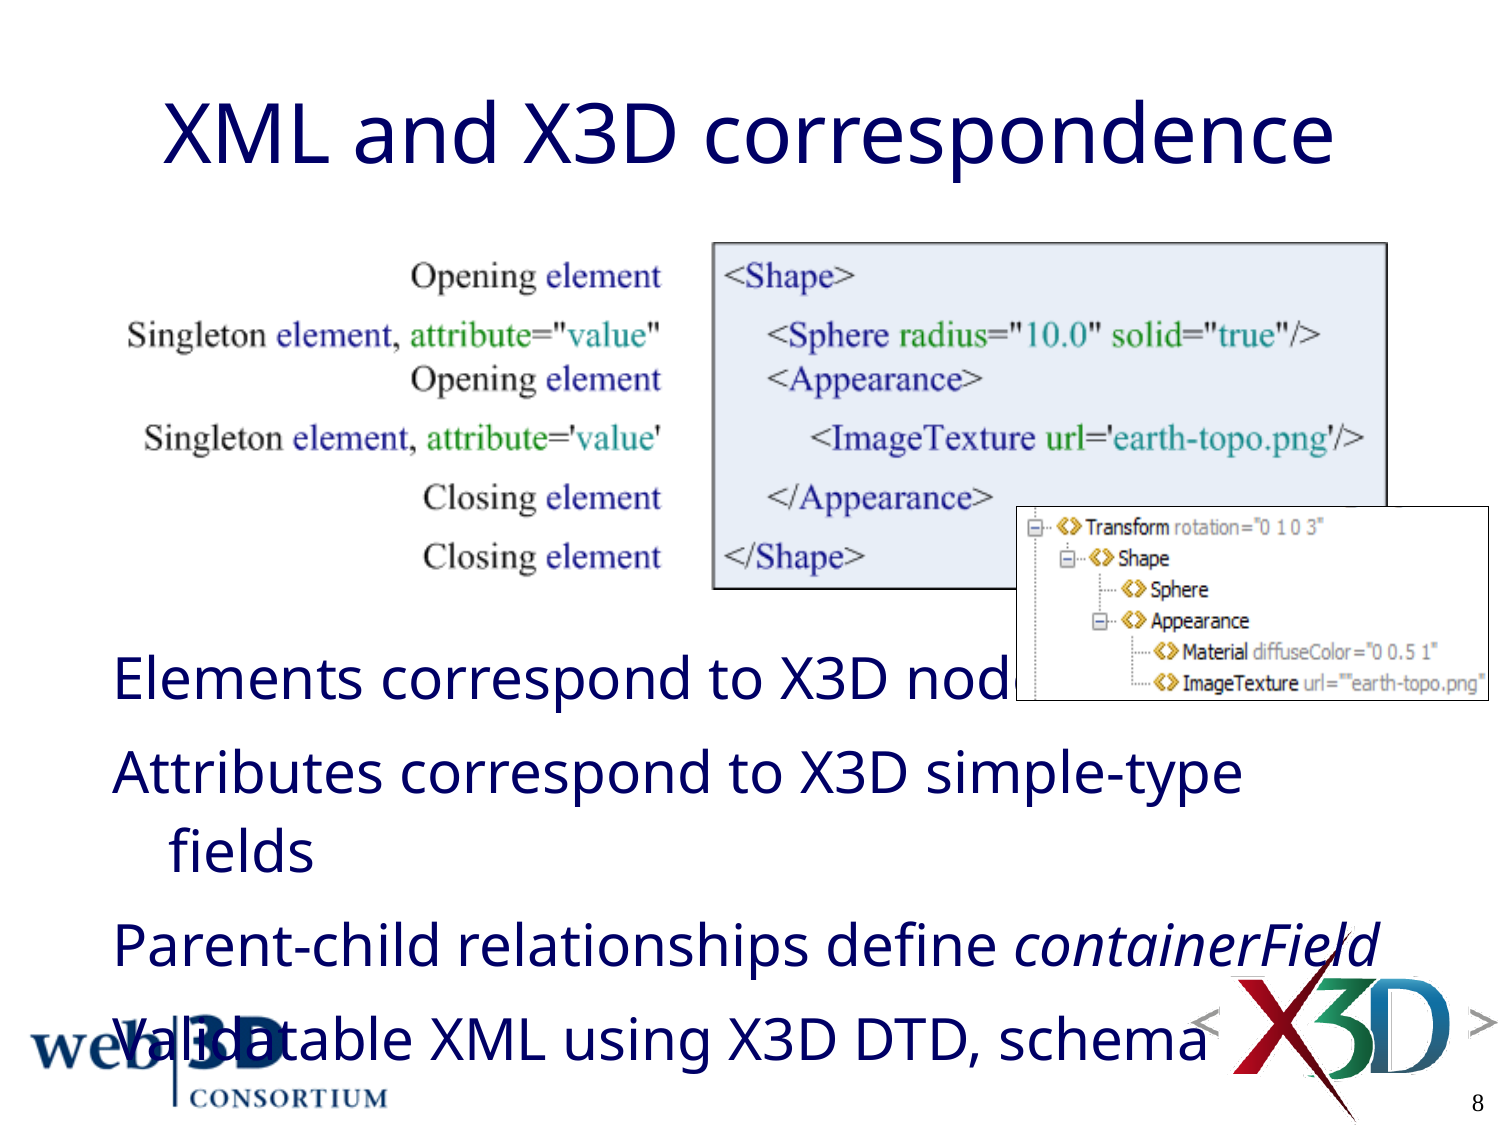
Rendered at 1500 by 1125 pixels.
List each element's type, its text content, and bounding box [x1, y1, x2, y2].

title XML and X3D correspondence [112, 44, 1388, 218]
picture [87, 242, 1489, 701]
list Elements correspond to X3D nodes Attributes correspond to X3D simple-type fields Parent-child relationships define containerField Validatable XML using X3D DTD, schema [112, 637, 1388, 986]
picture [1187, 1045, 1200, 1056]
picture [12, 998, 413, 1118]
picture [1187, 1032, 1200, 1042]
picture [1187, 926, 1500, 1125]
